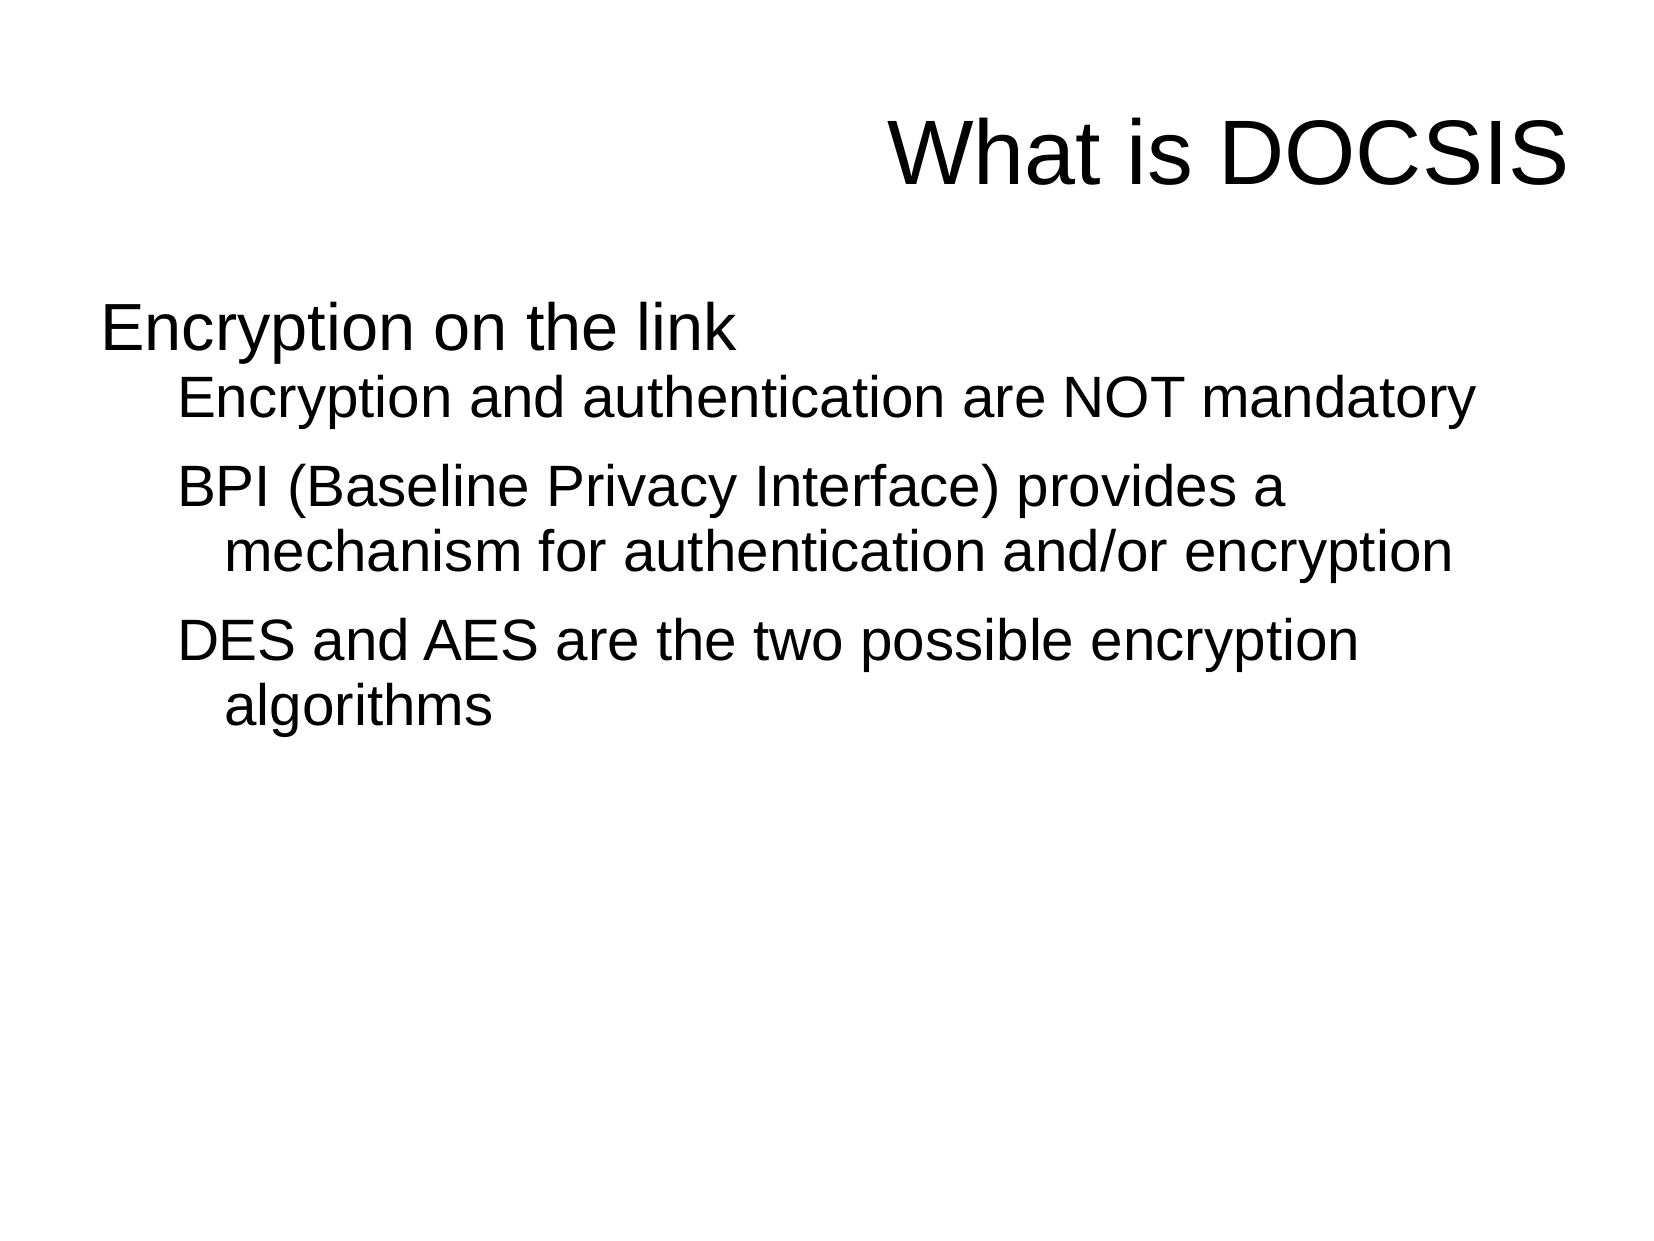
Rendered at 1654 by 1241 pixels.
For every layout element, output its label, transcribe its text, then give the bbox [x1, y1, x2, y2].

list Encryption on the link Encryption and authentication are NOT mandatory BPI (Baseline Privacy Interface) provides a mechanism for authentication and/or encryption DES and AES are the two possible encryption algorithms [82, 290, 1571, 1109]
title What is DOCSIS [82, 49, 1571, 257]
